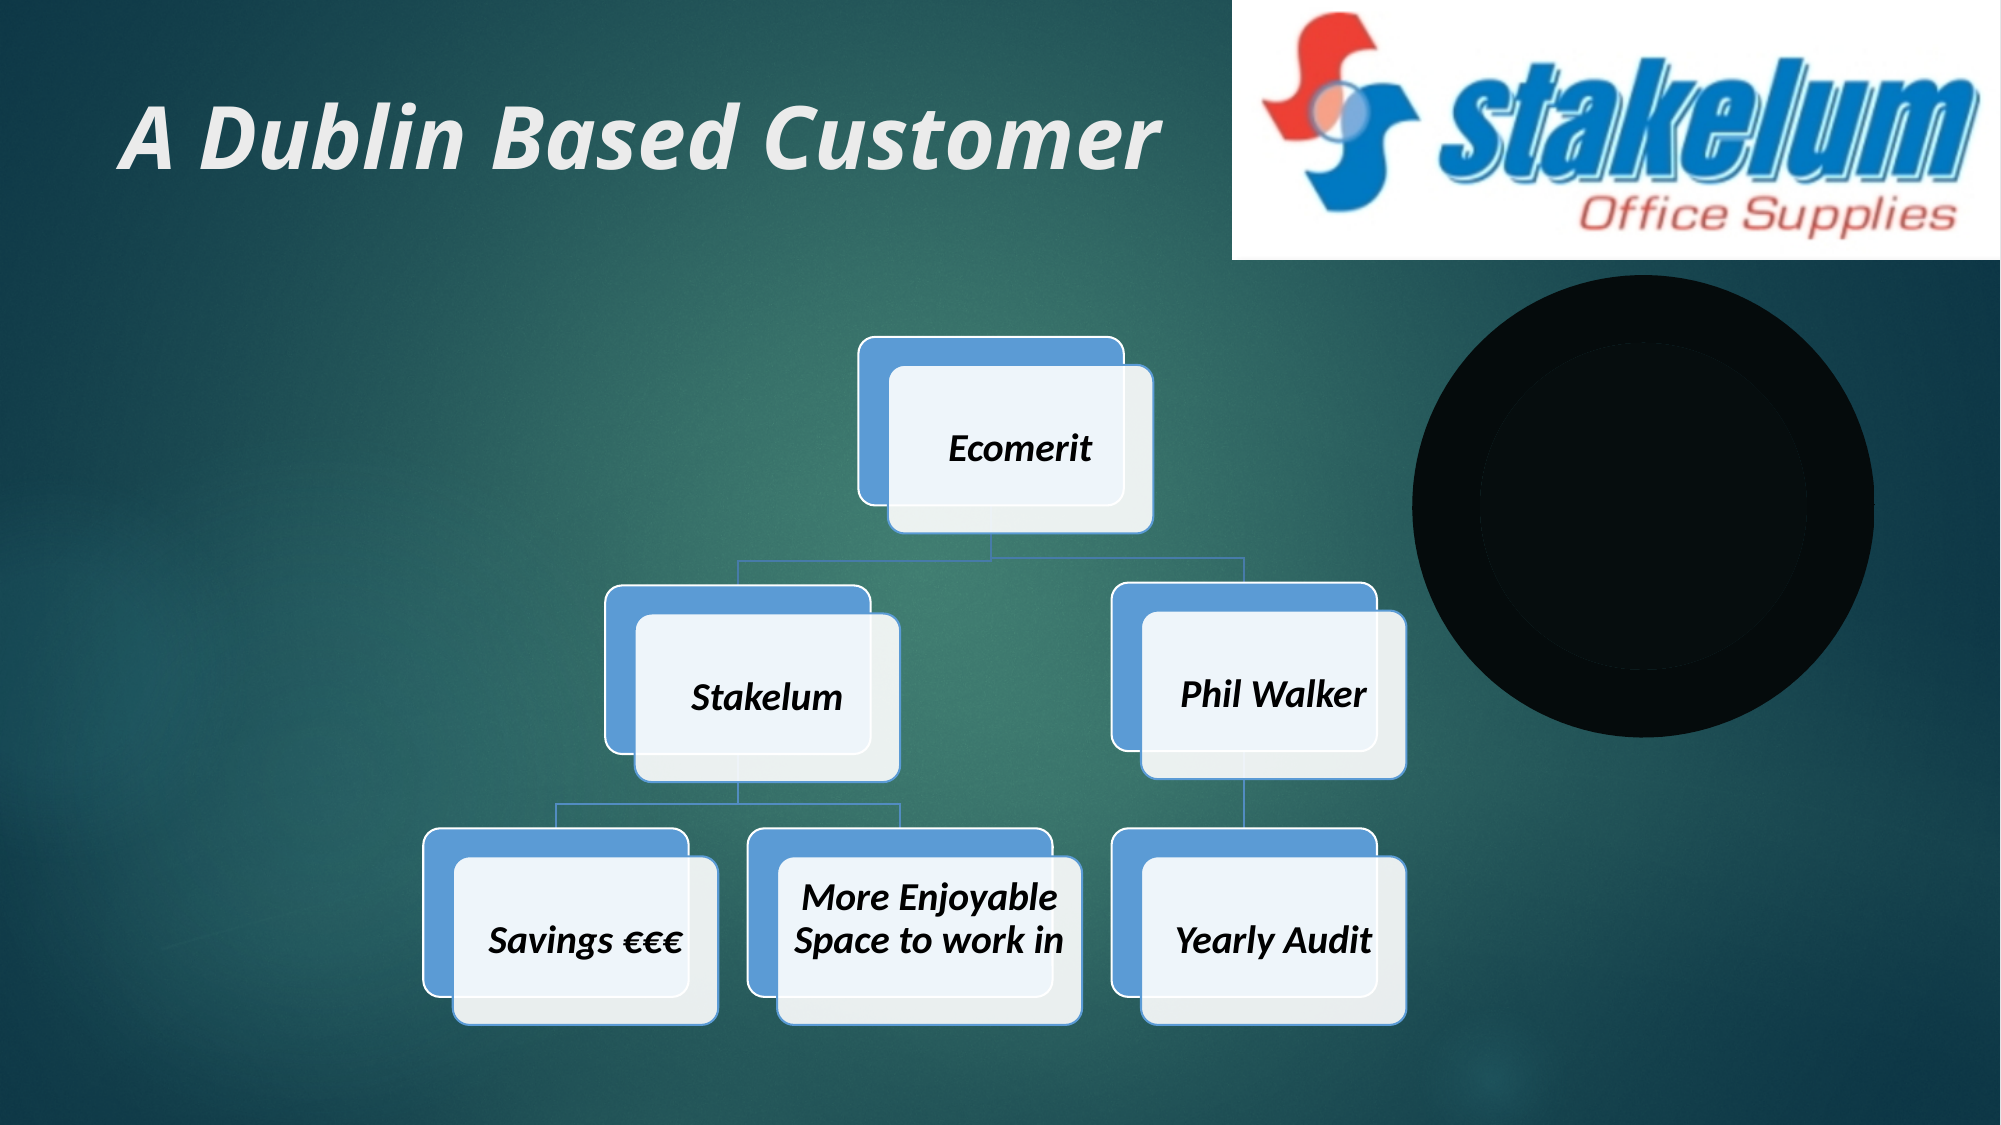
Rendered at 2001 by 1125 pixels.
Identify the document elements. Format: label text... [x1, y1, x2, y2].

text_box Ecomerit [887, 364, 1154, 534]
text_box [858, 336, 1124, 506]
text_box [747, 828, 1053, 997]
text_box More Enjoyable Space to work in [777, 856, 1083, 1025]
text_box Phil Walker [1141, 610, 1407, 780]
text_box [605, 585, 871, 755]
text_box Yearly Audit [1141, 856, 1407, 1025]
picture [1232, 0, 2000, 260]
text_box Stakelum [634, 613, 901, 783]
text_box [423, 828, 689, 997]
text_box [1111, 582, 1377, 752]
title A Dublin Based Customer [106, 74, 1649, 305]
text_box [1111, 828, 1377, 997]
text_box Savings €€€ [452, 856, 719, 1025]
